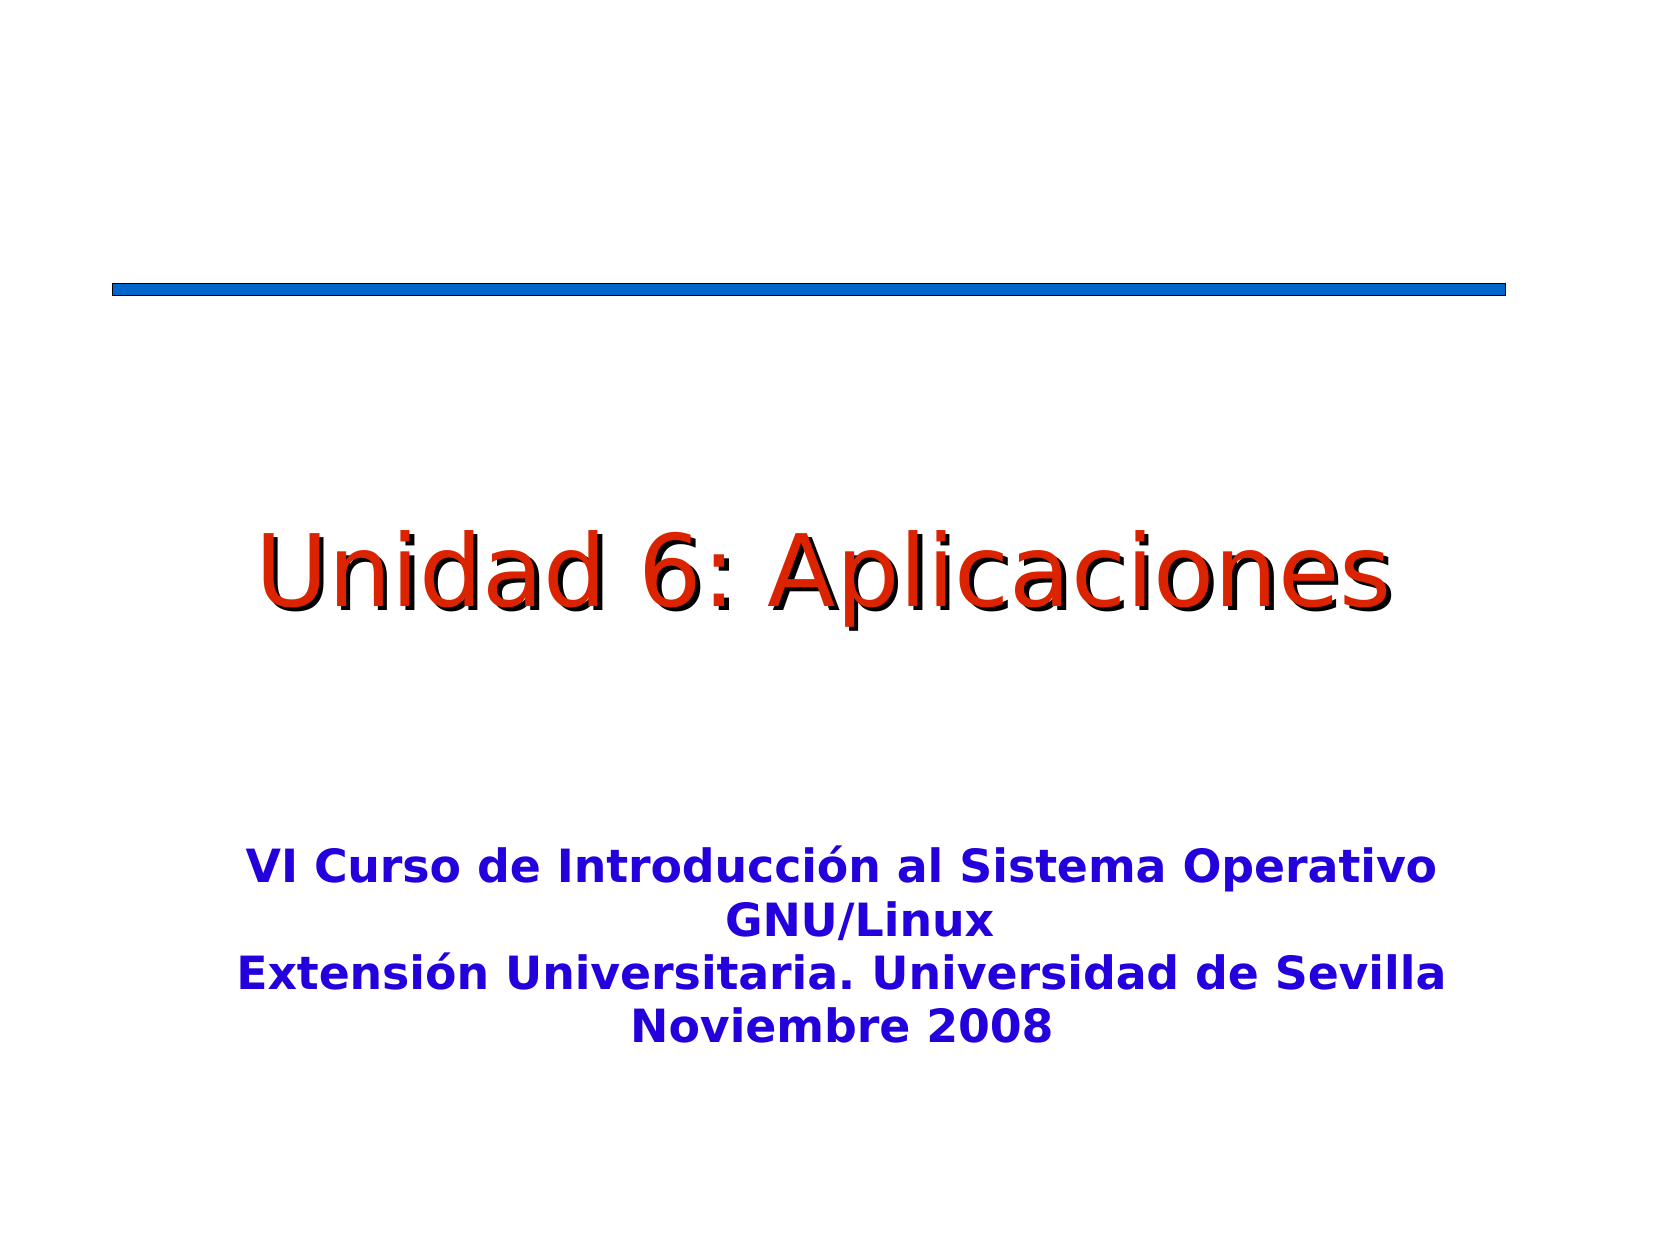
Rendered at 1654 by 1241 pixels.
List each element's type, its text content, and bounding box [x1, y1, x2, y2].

title Unidad 6: Aplicaciones [118, 353, 1531, 790]
text_box VI Curso de Introducción al Sistema Operativo GNU/Linux Extensión Universitaria. Universidad de Sevilla Noviembre 2008 [118, 826, 1531, 1068]
